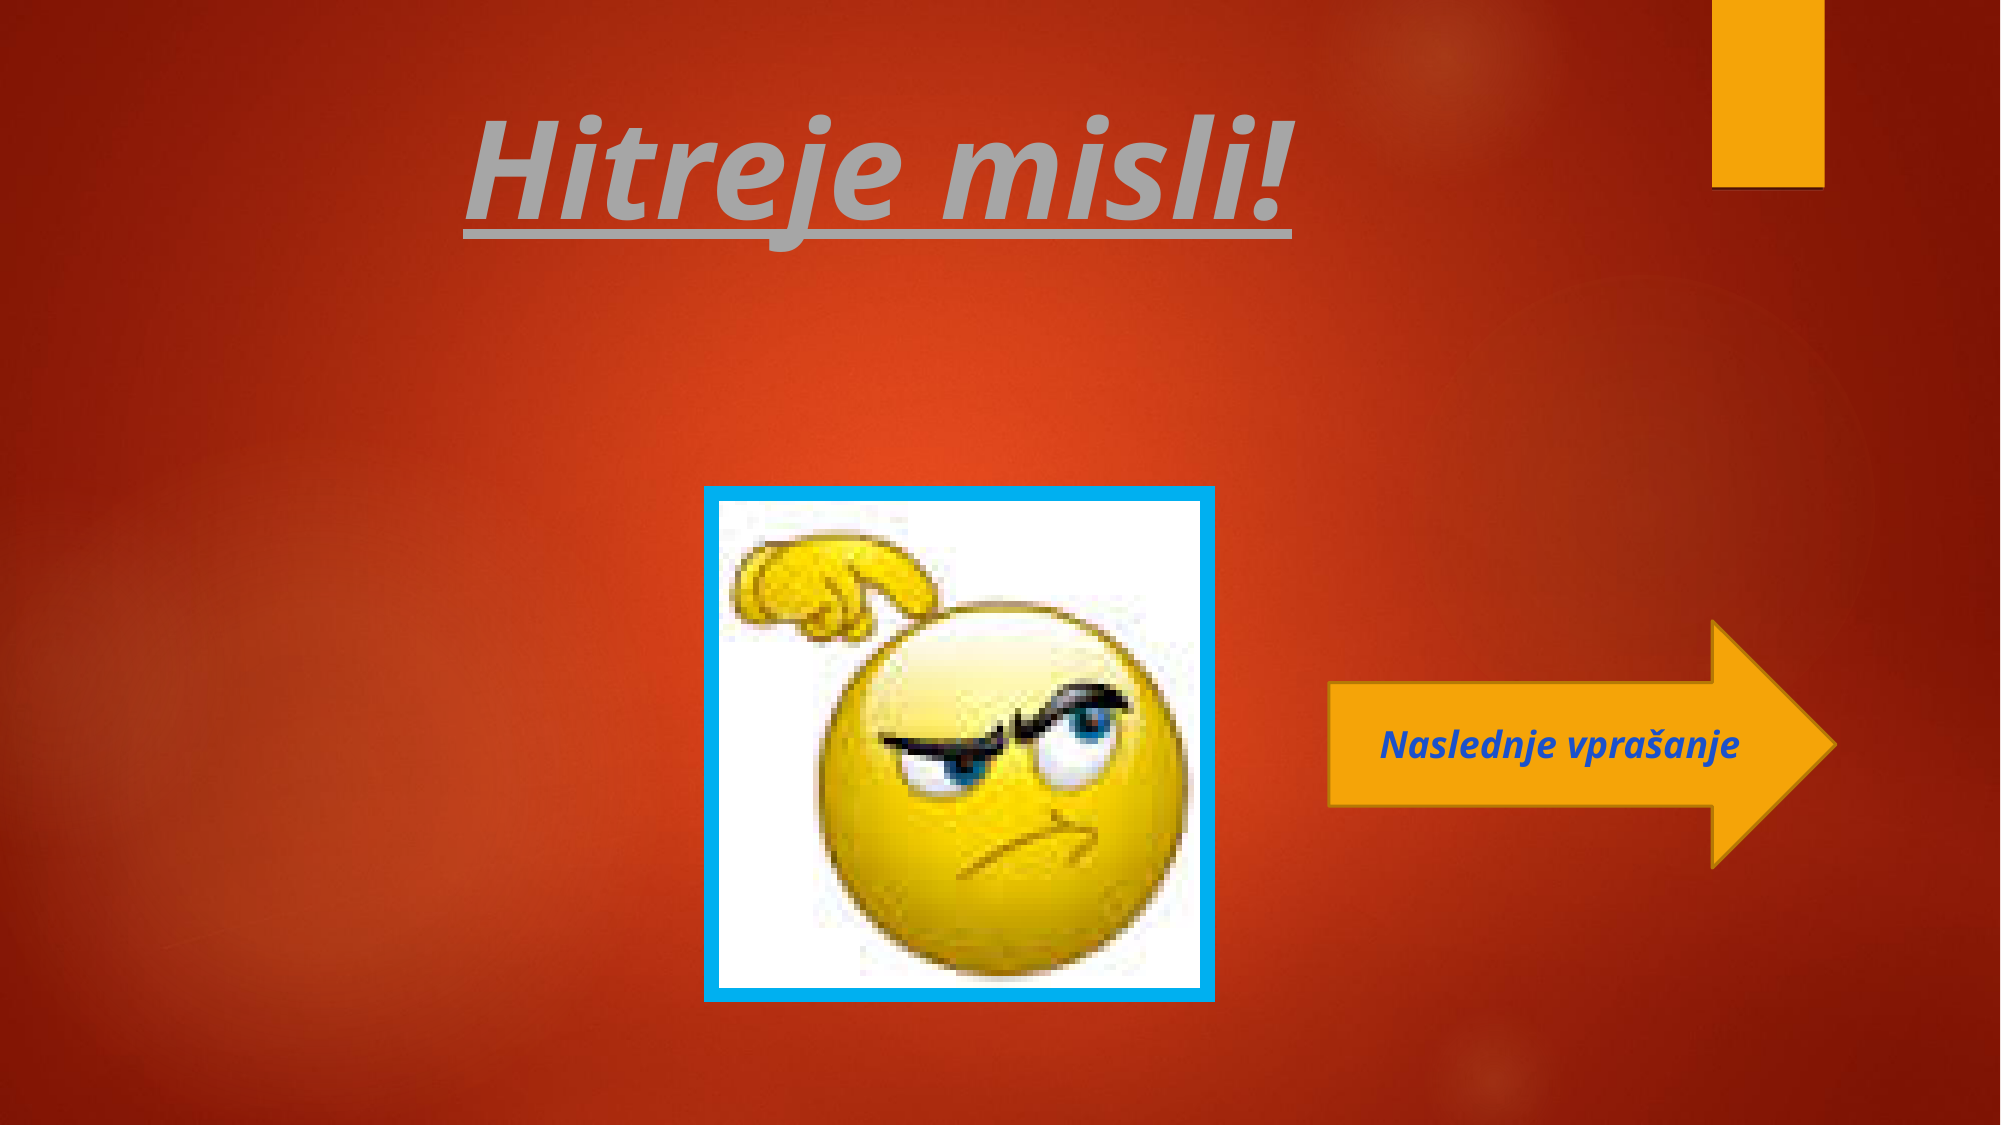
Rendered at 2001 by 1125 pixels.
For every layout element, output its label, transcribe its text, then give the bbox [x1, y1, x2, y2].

text_box [1328, 620, 1836, 868]
title Hitreje misli! [106, 74, 1649, 304]
text_box Naslednje vprašanje [1364, 713, 1800, 774]
picture [0, 0, 2001, 1125]
